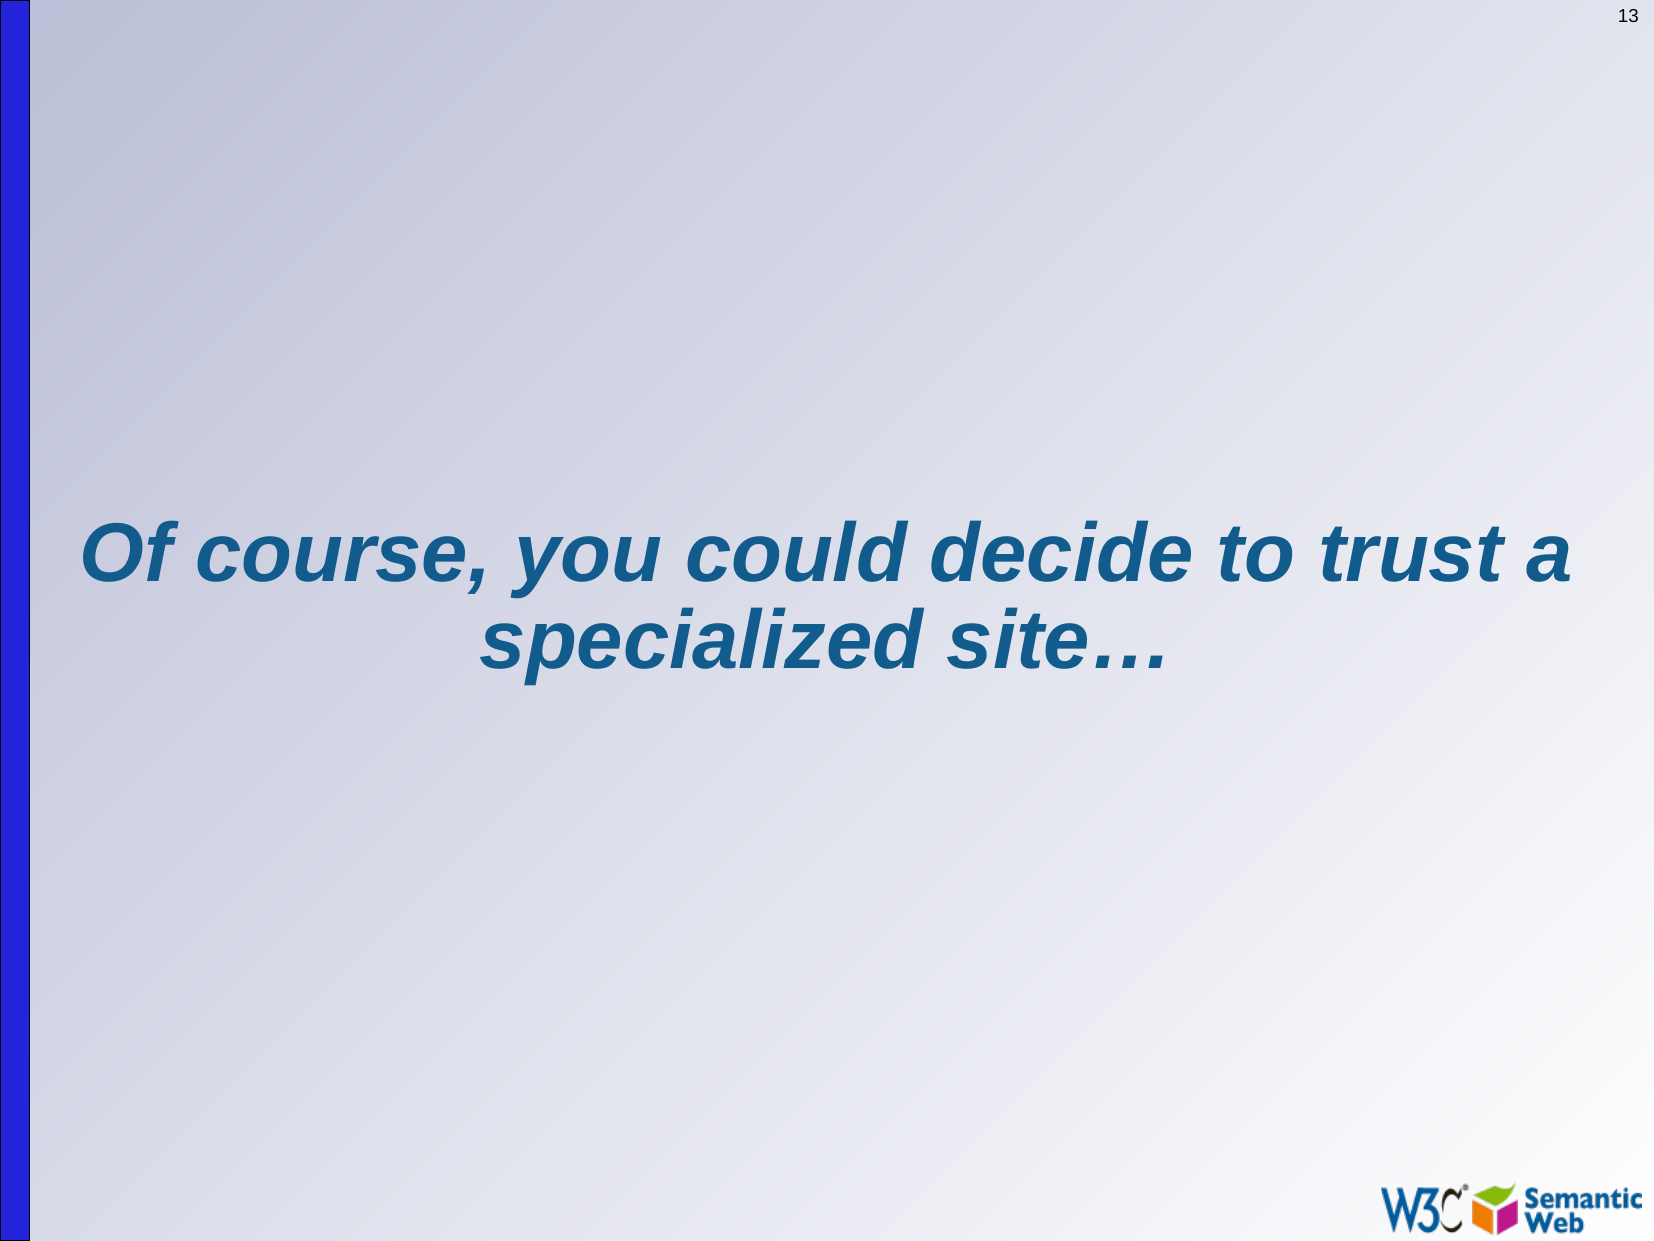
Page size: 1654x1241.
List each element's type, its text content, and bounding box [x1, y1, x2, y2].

title Of course, you could decide to trust a specialized site… [59, 507, 1595, 689]
picture [1381, 1181, 1642, 1235]
